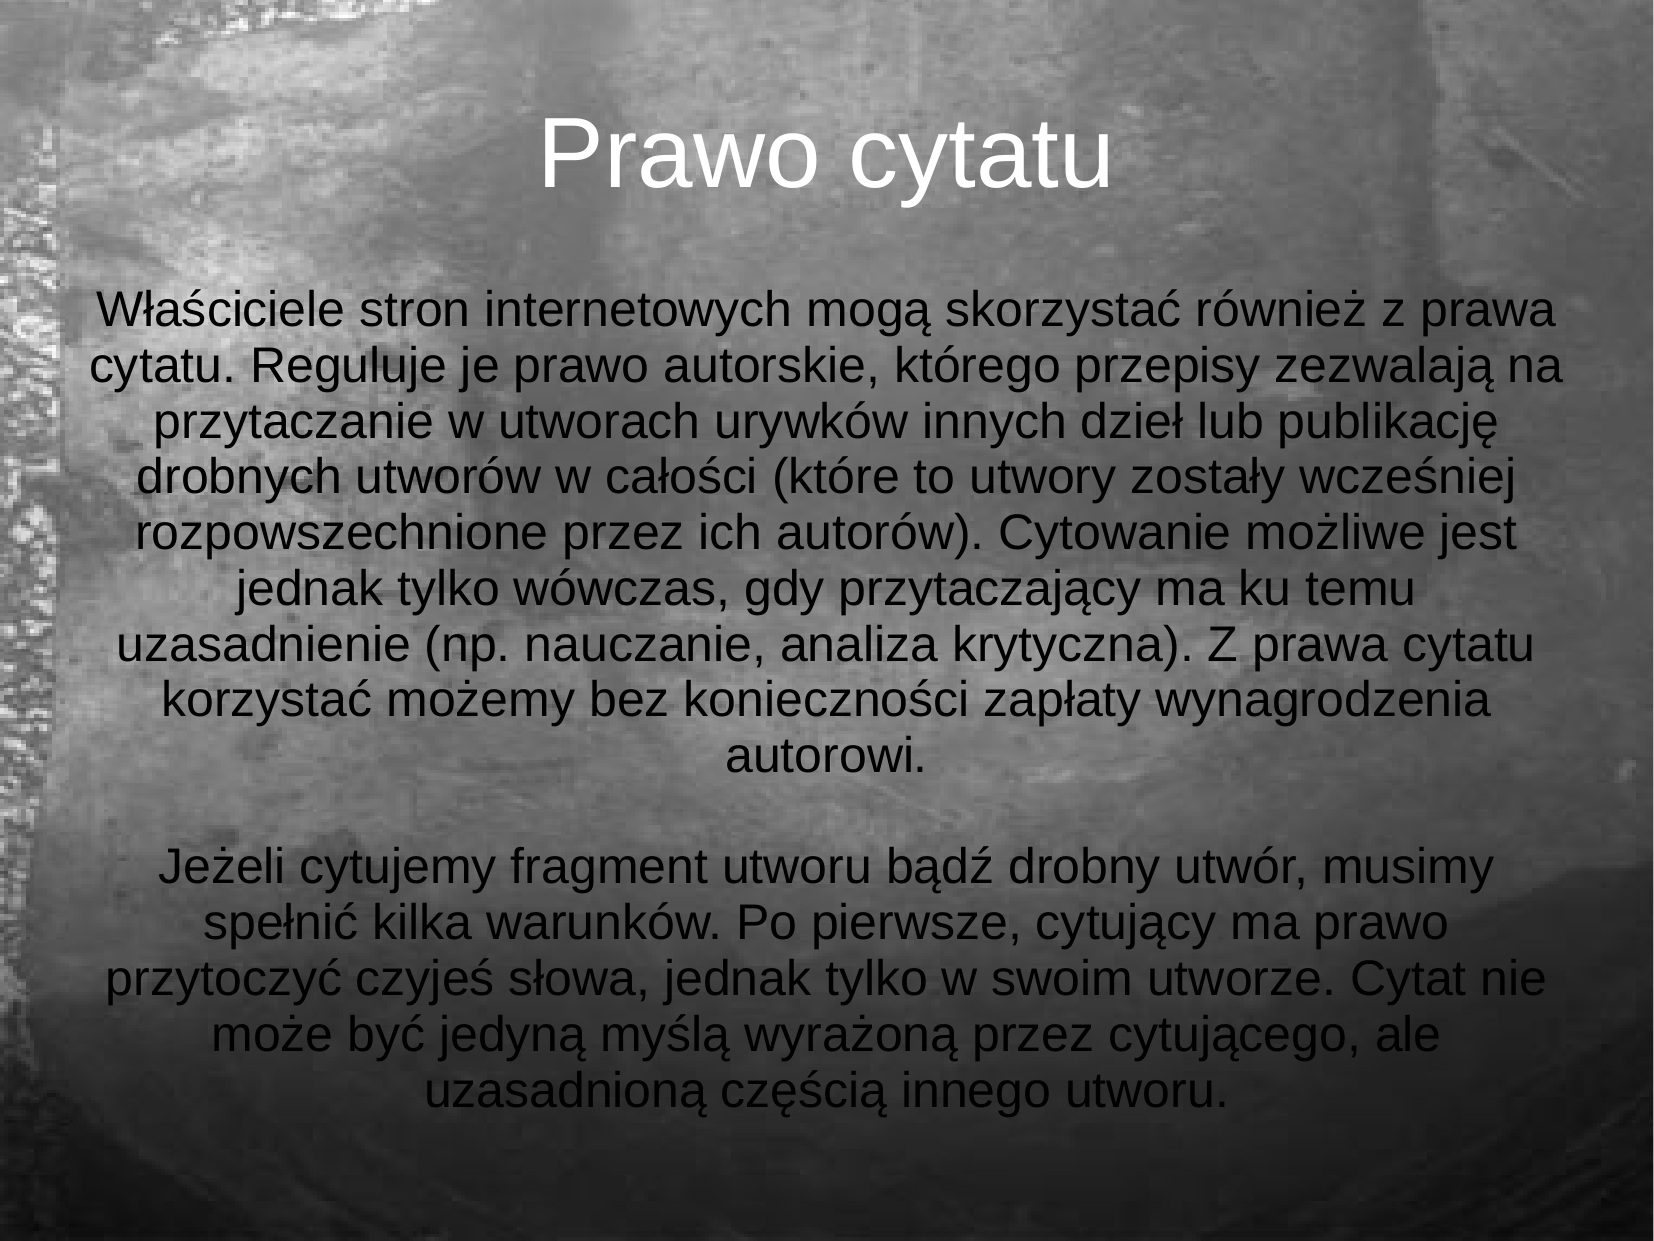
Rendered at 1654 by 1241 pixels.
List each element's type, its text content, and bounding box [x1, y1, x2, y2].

picture [0, 0, 1654, 1241]
subtitle Właściciele stron internetowych mogą skorzystać również z prawa cytatu. Reguluje je prawo autorskie, którego przepisy zezwalają na przytaczanie w utworach urywków innych dzieł lub publikację drobnych utworów w całości (które to utwory zostały wcześniej rozpowszechnione przez ich autorów). Cytowanie możliwe jest jednak tylko wówczas, gdy przytaczający ma ku temu uzasadnienie (np. nauczanie, analiza krytyczna). Z prawa cytatu korzystać możemy bez konieczności zapłaty wynagrodzenia autorowi. Jeżeli cytujemy fragment utworu bądź drobny utwór, musimy spełnić kilka warunków. Po pierwsze, cytujący ma prawo przytoczyć czyjeś słowa, jednak tylko w swoim utworze. Cytat nie może być jedyną myślą wyrażoną przez cytującego, ale uzasadnioną częścią innego utworu. [82, 281, 1571, 1118]
title Prawo cytatu [82, 49, 1571, 257]
